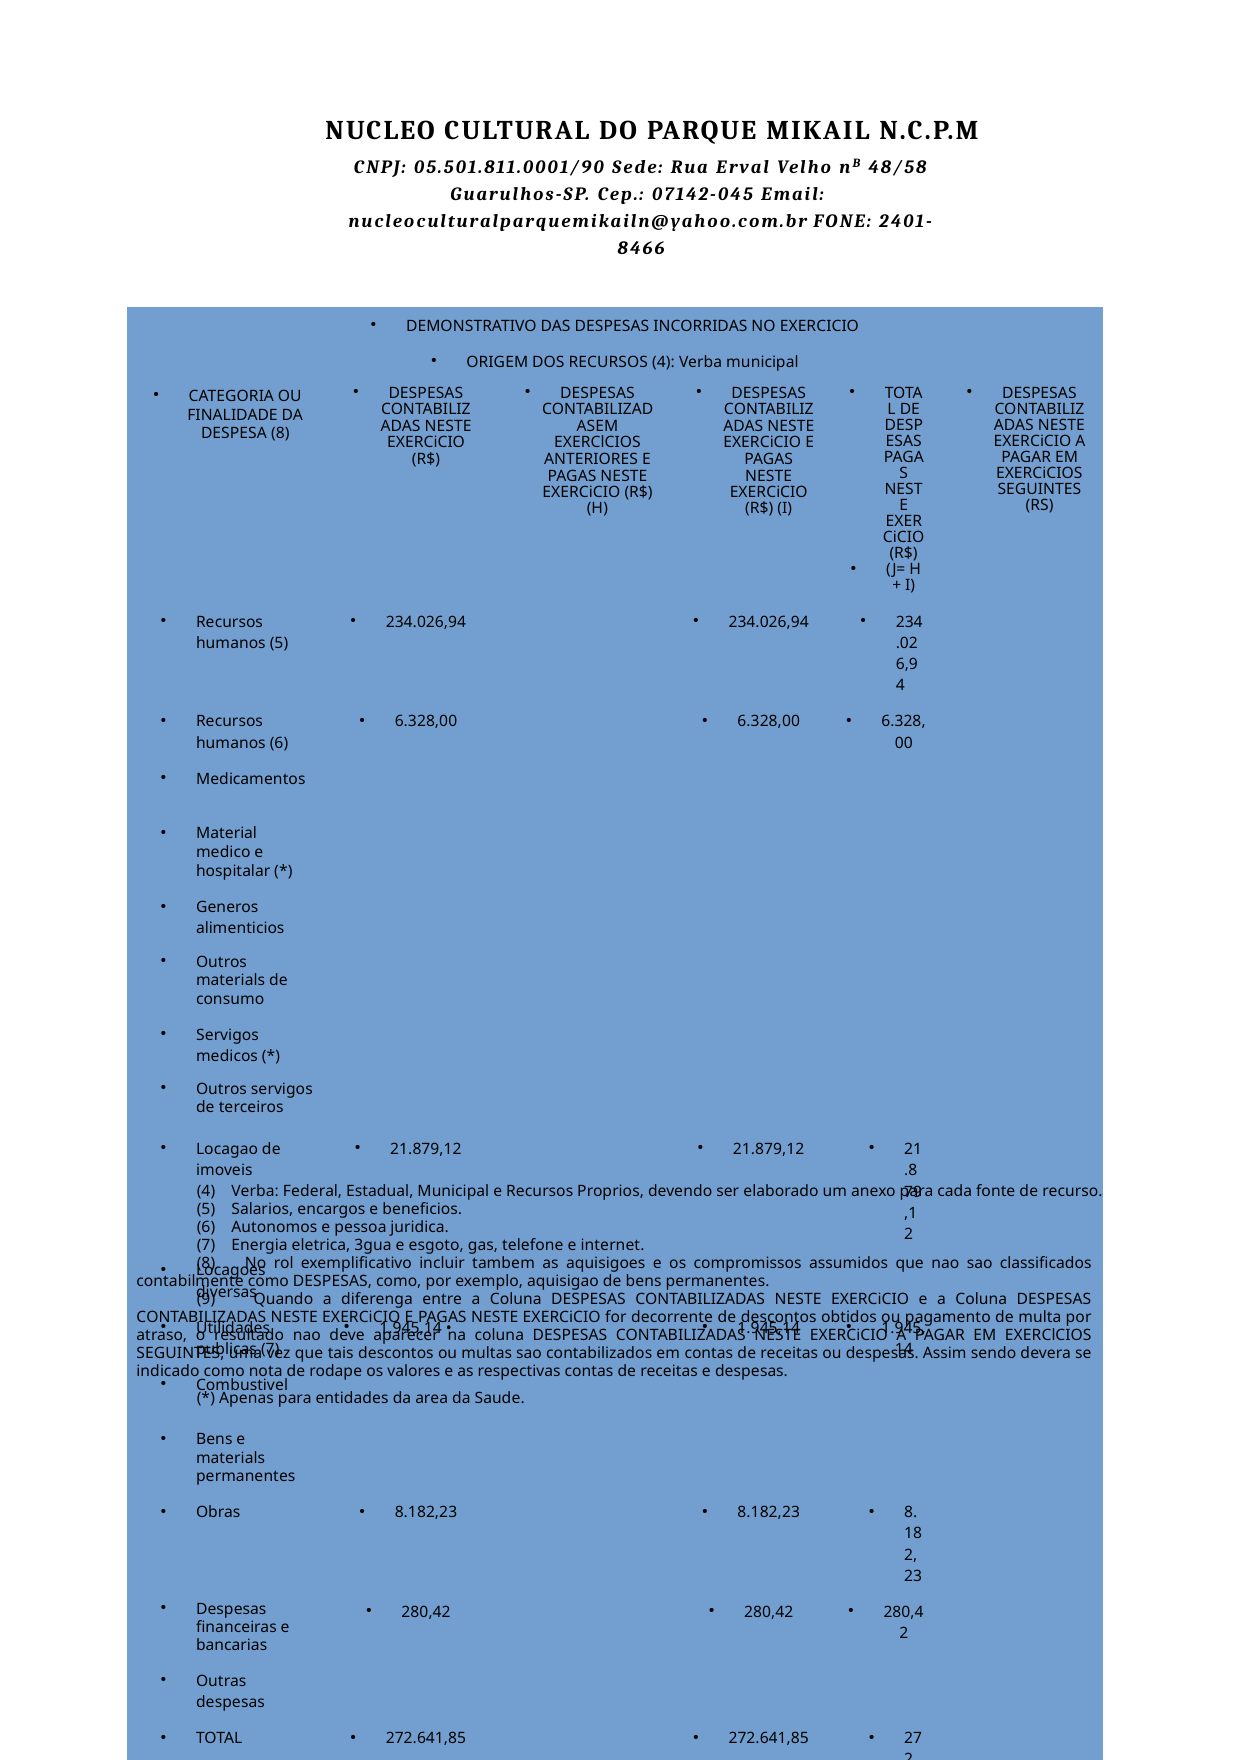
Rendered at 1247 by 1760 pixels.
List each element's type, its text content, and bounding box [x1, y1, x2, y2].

table_cell 272.641,85 [328, 1720, 489, 1760]
table_cell [831, 1423, 941, 1494]
table_cell [831, 1074, 941, 1130]
table_cell [489, 817, 671, 889]
table_cell Despesas financeiras e bancarias [127, 1593, 328, 1662]
table_cell [941, 760, 1103, 817]
table_cell 21.879,12 [328, 1130, 489, 1181]
table_cell [328, 1662, 489, 1720]
table_cell [831, 760, 941, 817]
table_cell [671, 1423, 831, 1494]
table_cell [671, 817, 831, 889]
table_cell [671, 1074, 831, 1130]
table_cell [328, 760, 489, 817]
table_cell Utilidades publicas (7) [127, 1309, 136, 1366]
table_cell [489, 1720, 671, 1760]
table_cell 280,42 [671, 1593, 831, 1662]
table_cell 6.328,00 [328, 703, 489, 760]
text_box NUCLEO CULTURAL DO PARQUE MIKAIL N.C.P.M [325, 112, 957, 139]
table_cell TOTAL DE DESPESAS PAGAS NESTE EXERCiCIO (R$) (J= H + I) [831, 379, 941, 603]
table_cell Locagao de imoveis [127, 1130, 328, 1252]
table_cell Generos alimenticios [127, 889, 328, 946]
table_cell [671, 889, 831, 946]
table_cell [671, 1662, 831, 1720]
table_cell [941, 603, 1103, 703]
table_cell Recursos humanos (6) [127, 703, 328, 760]
table_cell 8.182,23 [831, 1494, 941, 1593]
table_cell [489, 1423, 671, 1494]
table_cell Locagoes diversas [127, 1252, 136, 1309]
table_cell [941, 817, 1103, 889]
table_cell [489, 760, 671, 817]
table_cell [489, 1074, 671, 1130]
table_cell [941, 1720, 1103, 1760]
table_cell [671, 760, 831, 817]
table_cell Outros servigos de terceiros [127, 1074, 328, 1130]
table_cell [831, 1662, 941, 1720]
table_cell Recursos humanos (5) [127, 603, 328, 703]
table_cell [489, 1494, 671, 1593]
table_cell Combustivel [127, 1366, 136, 1423]
text_box CNPJ: 05.501.811.0001/90 Sede: Rua Erval Velho nB 48/58 Guarulhos-SP. Cep.: 07142-045 Email: nucleoculturalparquemikailn@yahoo.com.br FONE: 2401-8466 [325, 150, 957, 277]
table_cell [941, 1593, 1103, 1662]
table_cell Medicamentos [127, 760, 328, 817]
table_cell [941, 1016, 1103, 1074]
table_cell [328, 817, 489, 889]
table_cell ORIGEM DOS RECURSOS (4): Verba municipal [127, 343, 1103, 379]
table_cell [831, 1016, 941, 1074]
table_cell [489, 1593, 671, 1662]
table_cell [328, 1074, 489, 1130]
table_cell [489, 889, 671, 946]
table_cell [831, 889, 941, 946]
table_cell 280,42 [831, 1593, 941, 1662]
table_cell [941, 889, 1103, 946]
table_cell [831, 946, 941, 1016]
table_cell [328, 1423, 489, 1494]
table_cell DESPESAS CONTABILIZADAS NESTE EXERCiCIO A PAGAR EM EXERCiCIOS SEGUINTES (RS) [941, 379, 1103, 603]
table_cell [941, 1662, 1103, 1720]
table_cell [941, 1494, 1103, 1593]
table_cell 272.641,85 [671, 1720, 831, 1760]
table_cell Obras [127, 1494, 328, 1593]
table_cell [489, 1662, 671, 1720]
table_cell [671, 946, 831, 1016]
table_cell Bens e materials permanentes [127, 1423, 328, 1494]
table_cell 234.026,94 [328, 603, 489, 703]
table_cell DESPESAS CONTABILIZADAS NESTE EXERCiCIO E PAGAS NESTE EXERCiCIO (R$) (I) [671, 379, 831, 603]
table_cell [941, 703, 1103, 760]
table_cell 6.328,00 [831, 703, 941, 760]
table_cell [489, 1130, 671, 1181]
table_cell Servigos medicos (*) [127, 1016, 328, 1074]
table_cell 234.026,94 [831, 603, 941, 703]
table_cell 234.026,94 [671, 603, 831, 703]
table_cell [489, 1016, 671, 1074]
table_cell CATEGORIA OU FINALIDADE DA DESPESA (8) [127, 379, 328, 603]
table_cell Outros materials de consumo [127, 946, 328, 1016]
table_header DEMONSTRATIVO DAS DESPESAS INCORRIDAS NO EXERCICIO [127, 307, 1103, 343]
table_cell 21.879,12 [831, 1130, 941, 1181]
table_cell [328, 1016, 489, 1074]
table_cell [489, 946, 671, 1016]
table_cell 8.182,23 [328, 1494, 489, 1593]
table_cell [328, 889, 489, 946]
table_cell 280,42 [328, 1593, 489, 1662]
table_cell DESPESAS CONTABILIZADAS NESTE EXERCiCIO (R$) [328, 379, 489, 603]
table_cell 8.182,23 [671, 1494, 831, 1593]
table_cell [671, 1016, 831, 1074]
table_cell DESPESAS CONTABILIZADASEM EXERClCIOS ANTERIORES E PAGAS NESTE EXERCiCIO (R$) (H) [489, 379, 671, 603]
table_cell [328, 946, 489, 1016]
table_cell Outras despesas [127, 1662, 328, 1720]
table_cell [941, 1074, 1103, 1130]
table_cell [941, 946, 1103, 1016]
table_cell Material medico e hospitalar (*) [127, 817, 328, 889]
table_cell [489, 703, 671, 760]
table_cell [489, 603, 671, 703]
table_cell 21.879,12 [671, 1130, 831, 1181]
text_box (4) Verba: Federal, Estadual, Municipal e Recursos Proprios, devendo ser elaborado um anexo para cada fonte de recurso. (5) Salarios, encargos e beneficios. (6) Autonomos e pessoa juridica. (7) Energia eletrica, 3gua e esgoto, gas, telefone e internet. (8) No rol exemplificativo incluir tambem as aquisigoes e os compromissos assumidos que nao sao classificados contabilmente como DESPESAS, como, por exemplo, aquisigao de bens permanentes. (9) Quando a diferenga entre a Coluna DESPESAS CONTABILIZADAS NESTE EXERCiCIO e a Coluna DESPESAS CONTABILIZADAS NESTE EXERCiCIO E PAGAS NESTE EXERCiCIO for decorrente de descontos obtidos ou pagamento de multa por atraso, o resultado nao deve aparecer na coluna DESPESAS CONTABILIZADAS NESTE EXERCiCIO A PAGAR EM EXERClCIOS SEGUINTES, uma vez que tais descontos ou multas sao contabilizados em contas de receitas ou despesas. Assim sendo devera se indicado como nota de rodape os valores e as respectivas contas de receitas e despesas. (*) Apenas para entidades da area da Saude. [136, 1181, 1106, 1423]
table_cell [941, 1423, 1103, 1494]
table_cell [941, 1130, 1103, 1181]
table_cell 6.328,00 [671, 703, 831, 760]
table_cell 272.641,85 [831, 1720, 941, 1760]
table_cell [831, 817, 941, 889]
table_cell TOTAL [127, 1720, 328, 1760]
